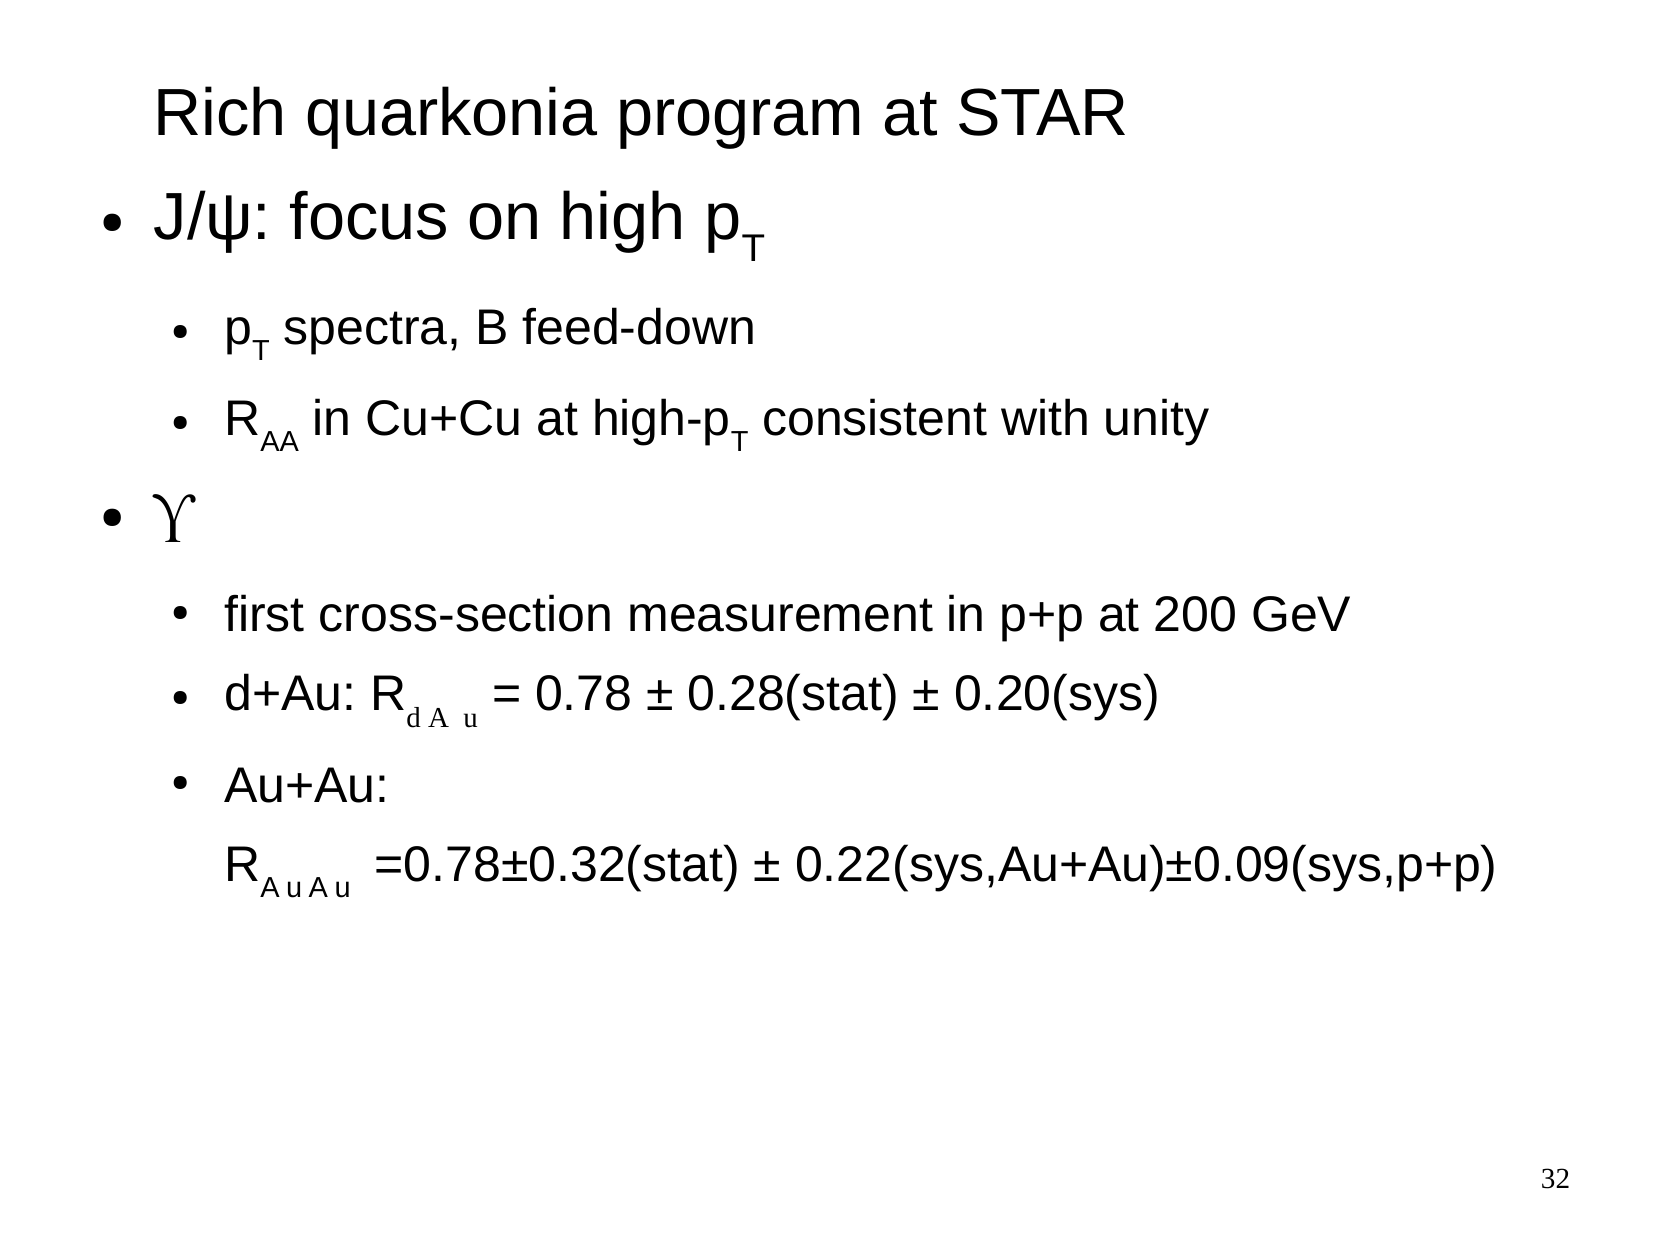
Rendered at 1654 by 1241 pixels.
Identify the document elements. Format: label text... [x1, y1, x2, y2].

list Rich quarkonia program at STAR J/ψ: focus on high pT pT spectra, B feed-down RAA in Cu+Cu at high-pT consistent with unity ¡ first cross-section measurement in p+p at 200 GeV d+Au: Rd A u = 0.78 ± 0.28(stat) ± 0.20(sys) Au+Au: RA u A u =0.78±0.32(stat) ± 0.22(sys,Au+Au)±0.09(sys,p+p) [82, 75, 1613, 1201]
